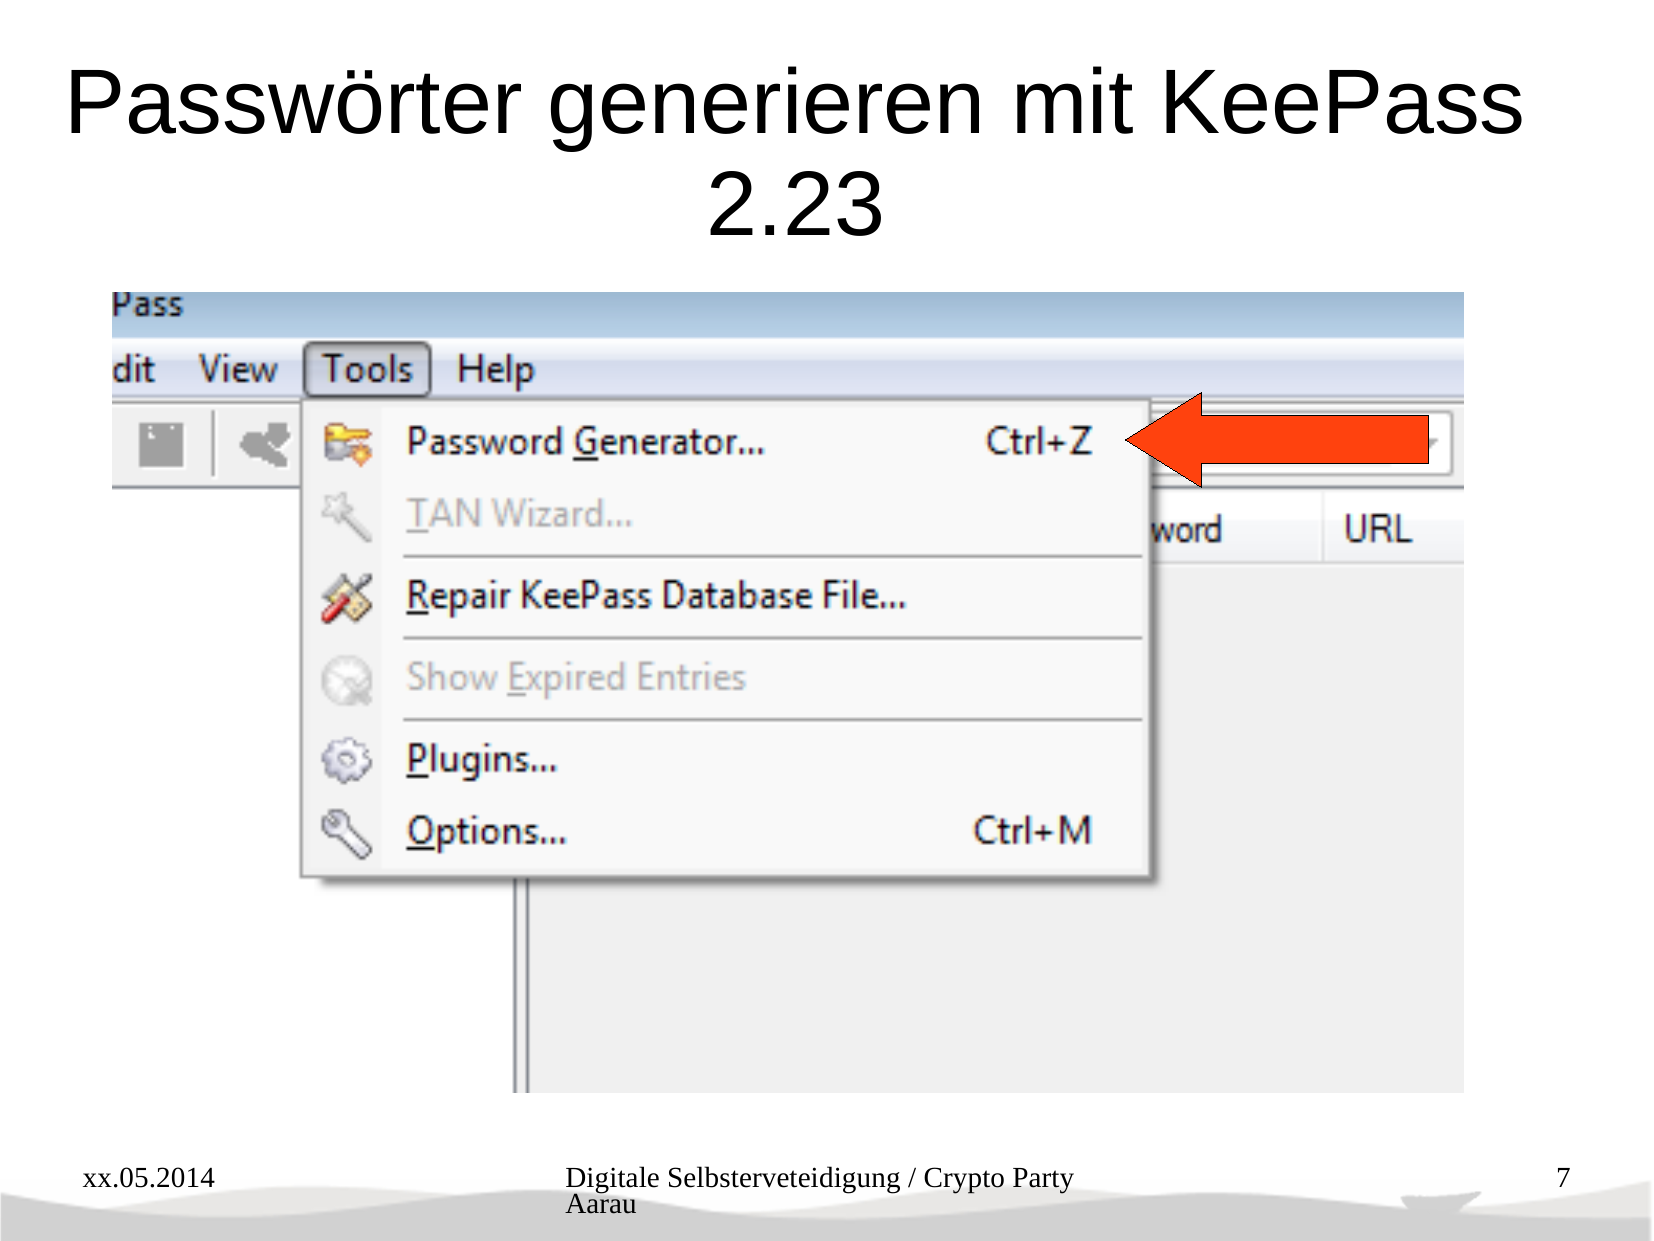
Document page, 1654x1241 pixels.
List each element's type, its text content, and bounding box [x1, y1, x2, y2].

picture [860, 1179, 866, 1186]
title Passwörter generieren mit KeePass 2.23 [52, 49, 1541, 257]
picture [972, 1179, 978, 1186]
picture [174, 1179, 181, 1186]
text_box [1125, 392, 1429, 488]
picture [123, 1179, 130, 1186]
picture [571, 1179, 582, 1186]
picture [708, 1179, 715, 1186]
picture [112, 292, 1464, 1093]
picture [0, 1179, 1654, 1241]
picture [823, 1179, 829, 1186]
picture [994, 1179, 1001, 1186]
